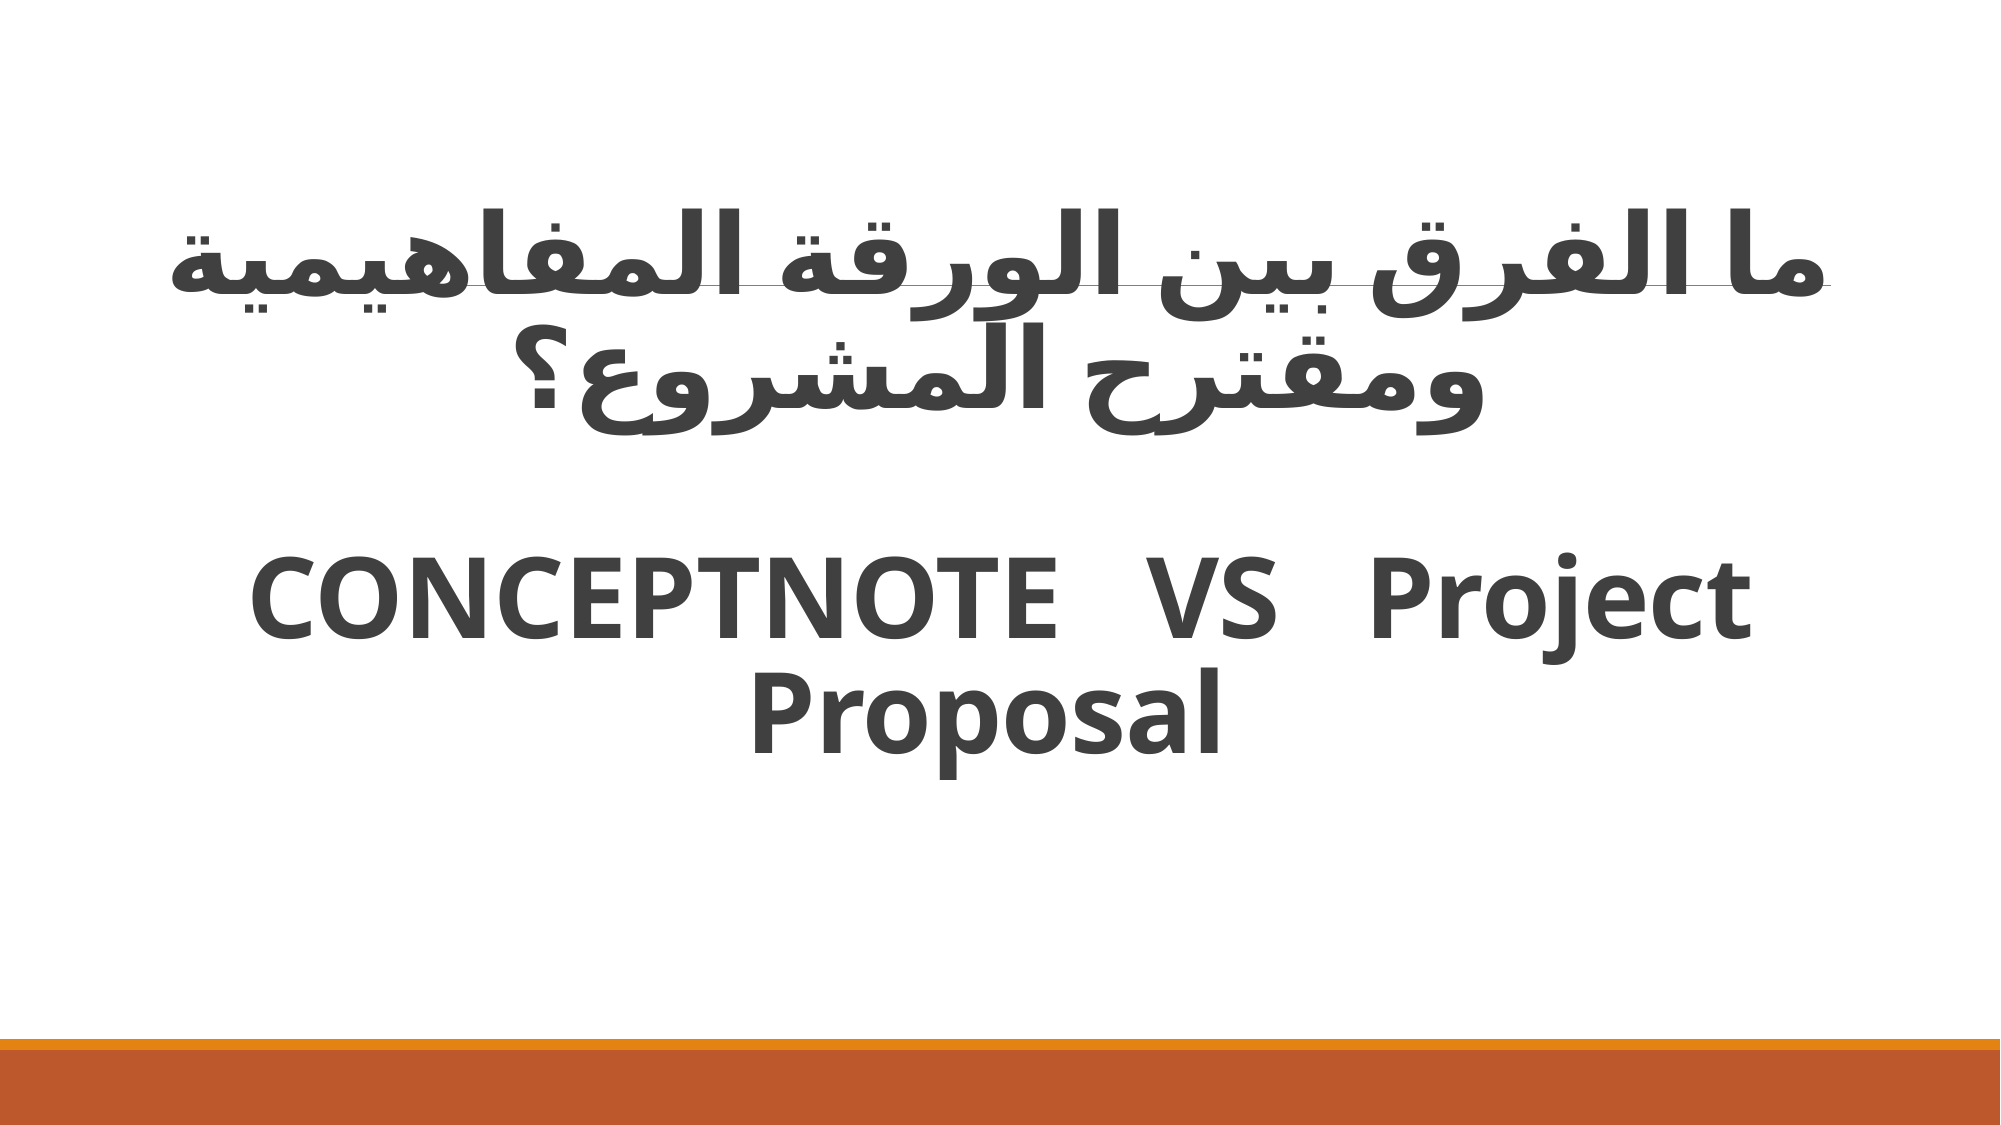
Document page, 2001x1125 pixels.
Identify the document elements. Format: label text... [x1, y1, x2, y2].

title ما الفرق بين الورقة المفاهيمية ومقترح المشروع؟ CONCEPTNOTE VS Project Proposal [94, 134, 1906, 784]
